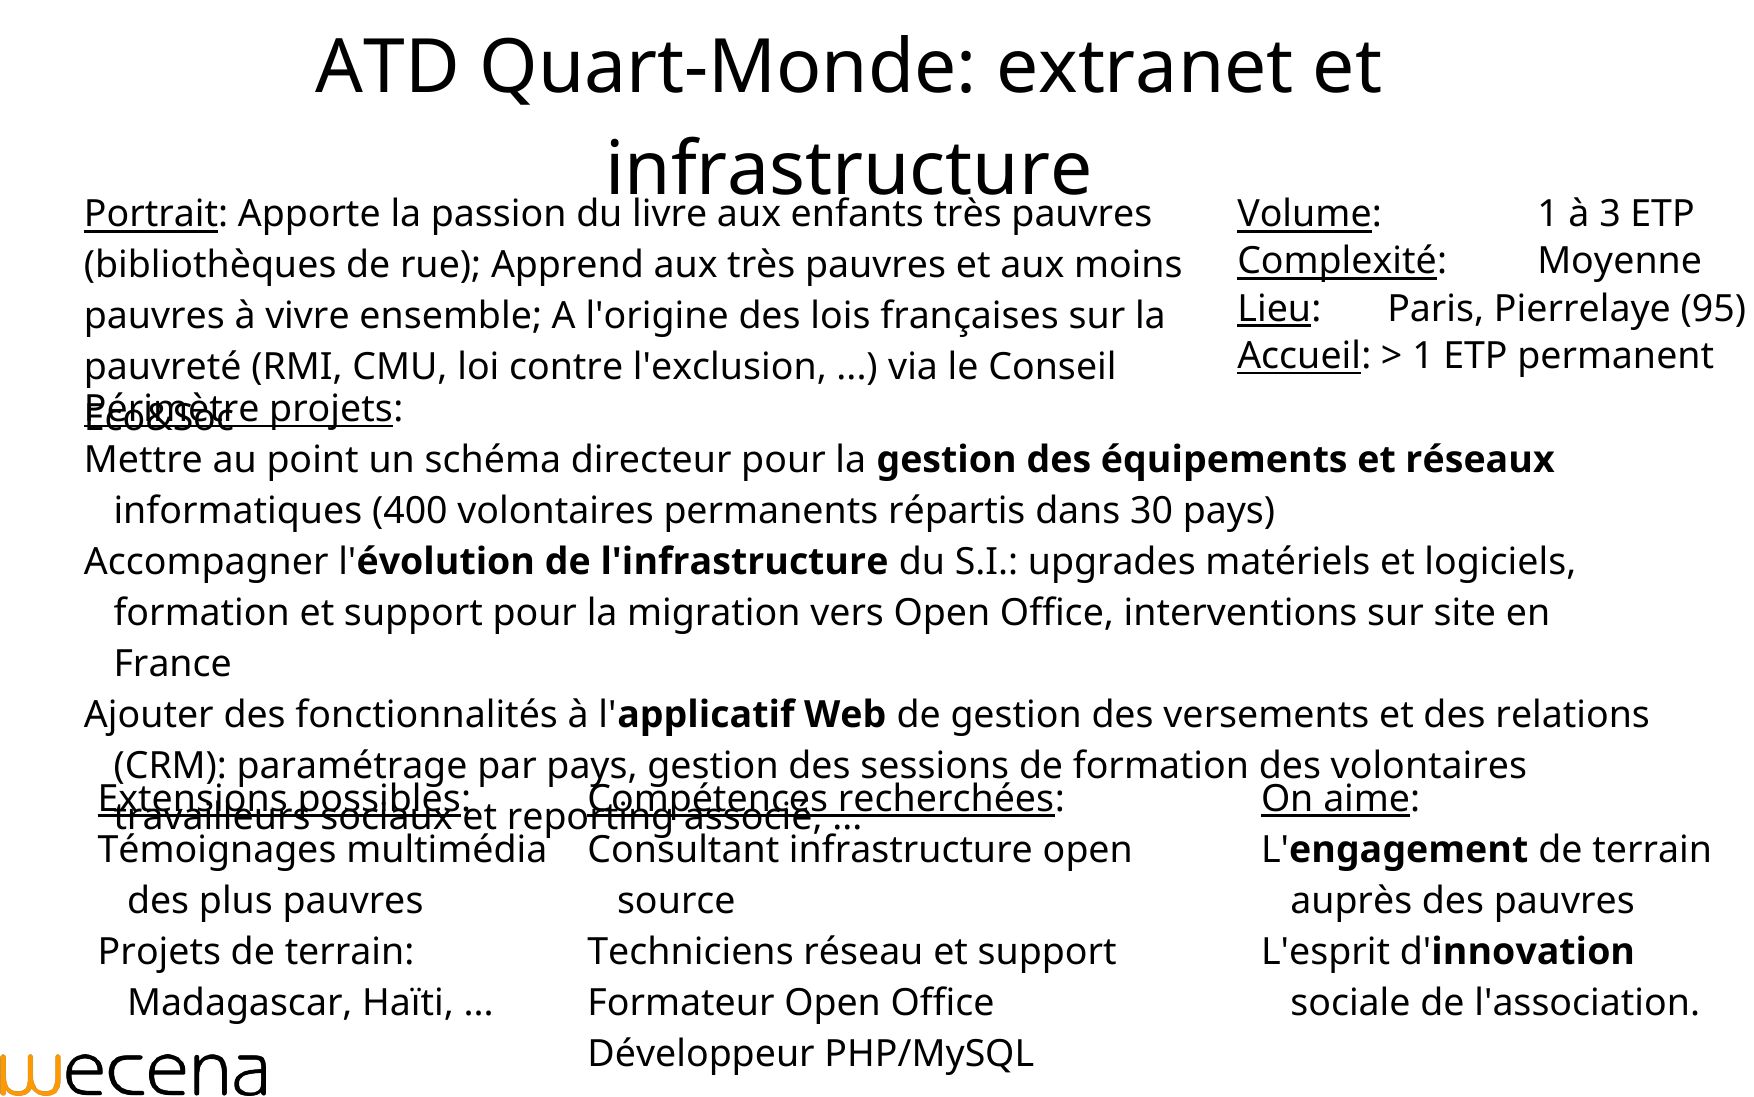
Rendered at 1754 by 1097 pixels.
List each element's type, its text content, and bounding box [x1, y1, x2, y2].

text_box On aime: L'engagement de terrain auprès des pauvres L'esprit d'innovation sociale de l'association. [1246, 764, 1741, 1004]
text_box Compétences recherchées: Consultant infrastructure open source Techniciens réseau et support Formateur Open Office Développeur PHP/MySQL [572, 764, 1172, 1049]
text_box Accueil: > 1 ETP permanent [1241, 321, 1711, 381]
picture [0, 1054, 266, 1097]
text_box Complexité: Moyenne [1222, 239, 1699, 287]
title ATD Quart-Monde: extranet et infrastructure [103, 51, 1595, 178]
text_box Périmètre projets: Mettre au point un schéma directeur pour la gestion des équipements et réseaux informatiques (400 volontaires permanents répartis dans 30 pays) Accompagner l'évolution de l'infrastructure du S.I.: upgrades matériels et logiciels, formation et support pour la migration vers Open Office, interventions sur site en France Ajouter des fonctionnalités à l'applicatif Web de gestion des versements et des relations (CRM): paramétrage par pays, gestion des sessions de formation des volontaires travailleurs sociaux et reporting associé, ... [69, 374, 1684, 794]
text_box Portrait: Apporte la passion du livre aux enfants très pauvres (bibliothèques de rue); Apprend aux très pauvres et aux moins pauvres à vivre ensemble; A l'origine des lois françaises sur la pauvreté (RMI, CMU, loi contre l'exclusion, ...) via le Conseil Eco&Soc [69, 179, 1241, 374]
text_box Volume: 1 à 3 ETP [1222, 179, 1707, 239]
text_box Lieu: Paris, Pierrelaye (95) [1241, 273, 1738, 334]
text_box Extensions possibles: Témoignages multimédia des plus pauvres Projets de terrain: Madagascar, Haïti, ... [82, 764, 572, 1004]
